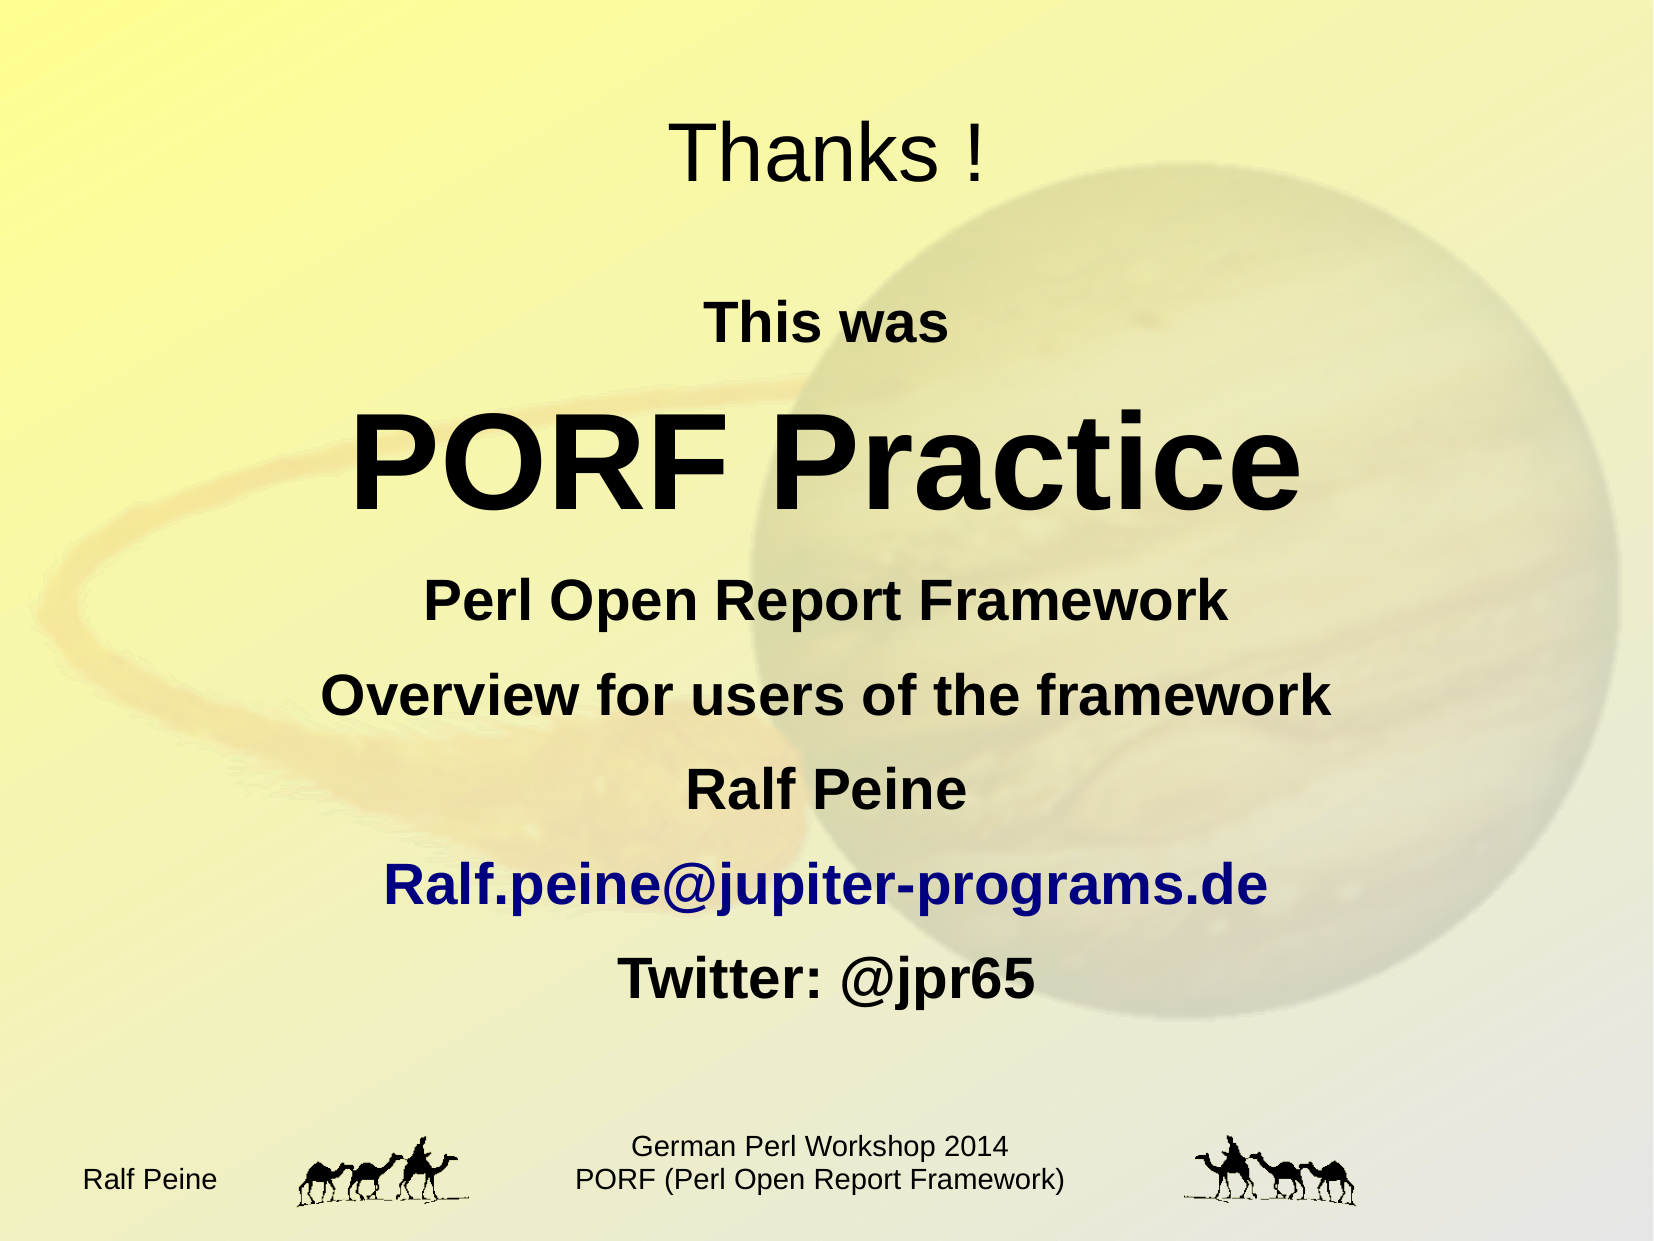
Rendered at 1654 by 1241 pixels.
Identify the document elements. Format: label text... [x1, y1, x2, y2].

title Thanks ! [82, 49, 1571, 257]
picture [1184, 1133, 1362, 1213]
picture [291, 1134, 469, 1214]
picture [3, 138, 1654, 1054]
list This was PORF Practice Perl Open Report Framework Overview for users of the framework Ralf Peine Ralf.peine@jupiter-programs.de Twitter: @jpr65 [82, 290, 1571, 1109]
